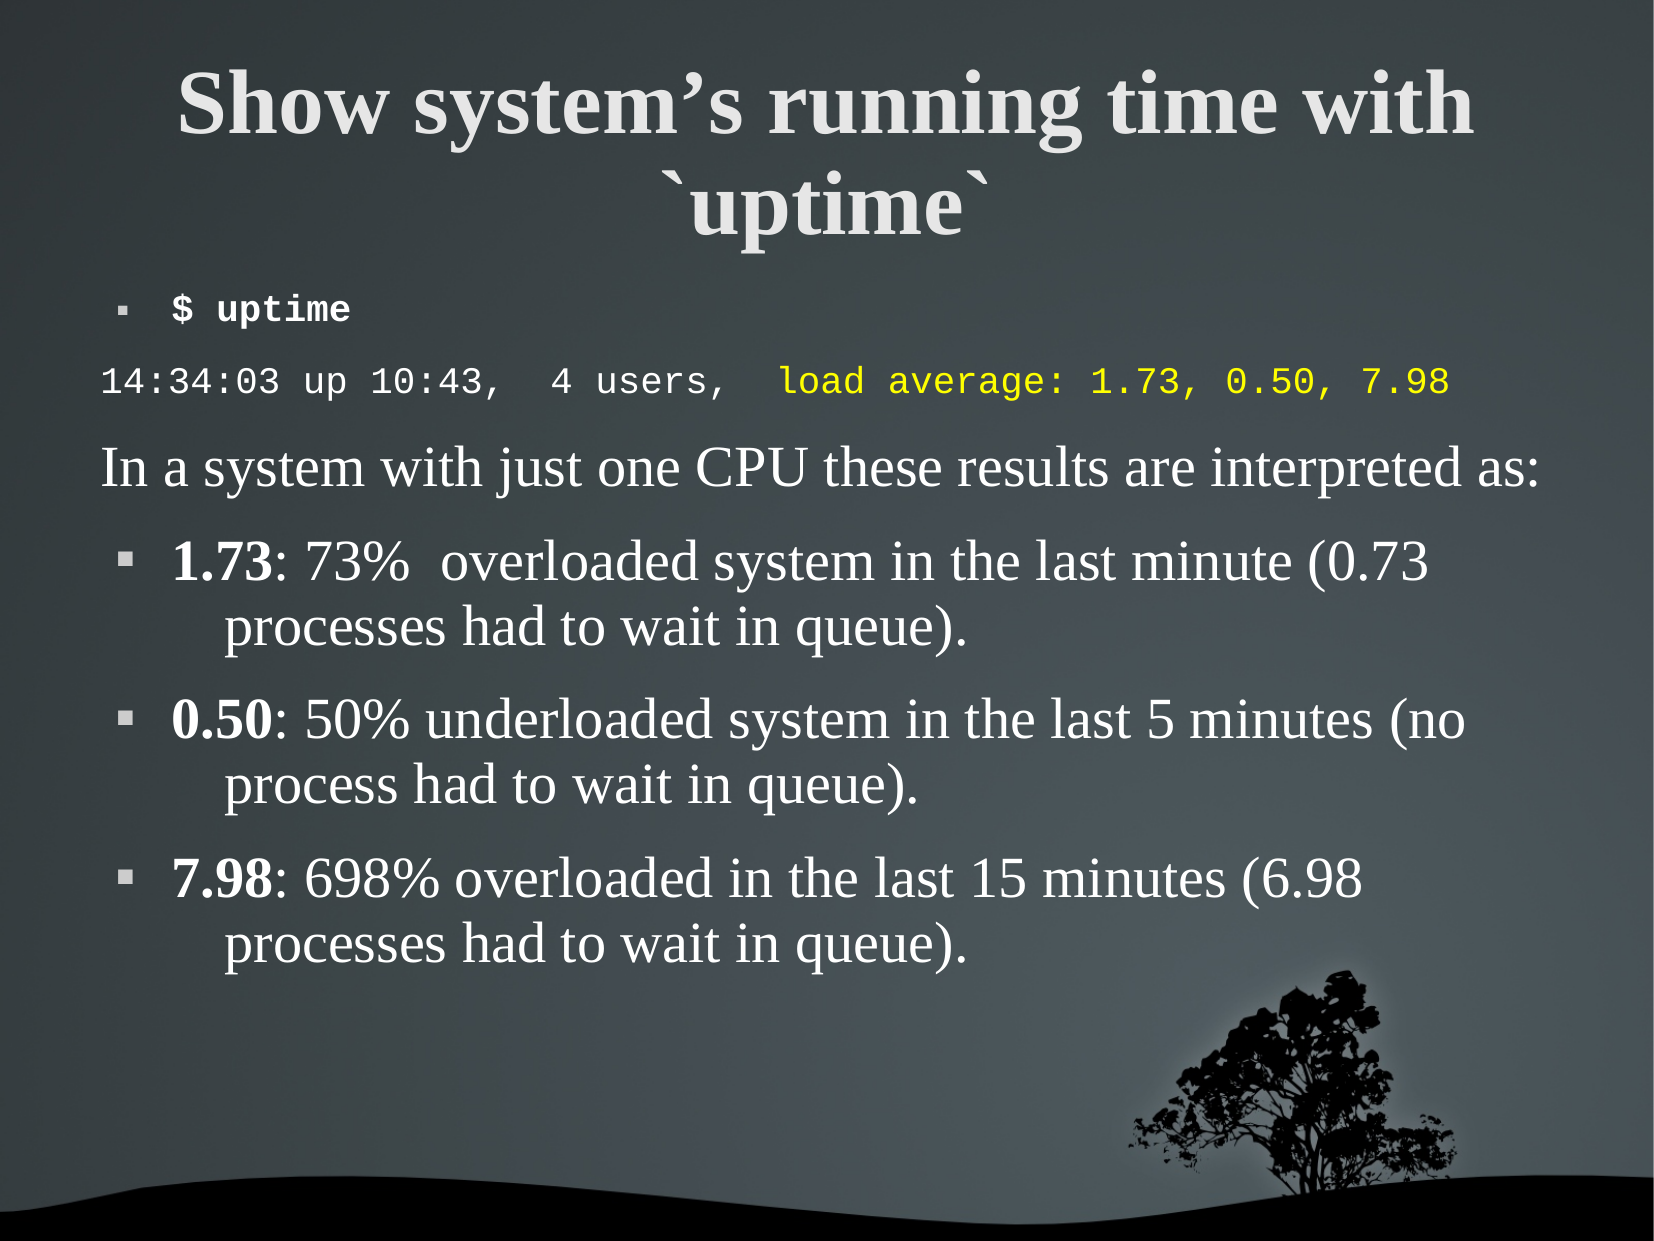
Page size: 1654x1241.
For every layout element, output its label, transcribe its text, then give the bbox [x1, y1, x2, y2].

list $ uptime 14:34:03 up 10:43, 4 users, load average: 1.73, 0.50, 7.98 In a system with just one CPU these results are interpreted as: 1.73: 73% overloaded system in the last minute (0.73 processes had to wait in queue). 0.50: 50% underloaded system in the last 5 minutes (no process had to wait in queue). 7.98: 698% overloaded in the last 15 minutes (6.98 processes had to wait in queue). [82, 290, 1571, 1165]
title Show system’s running time with `uptime` [82, 33, 1571, 273]
picture [0, 0, 1654, 1241]
